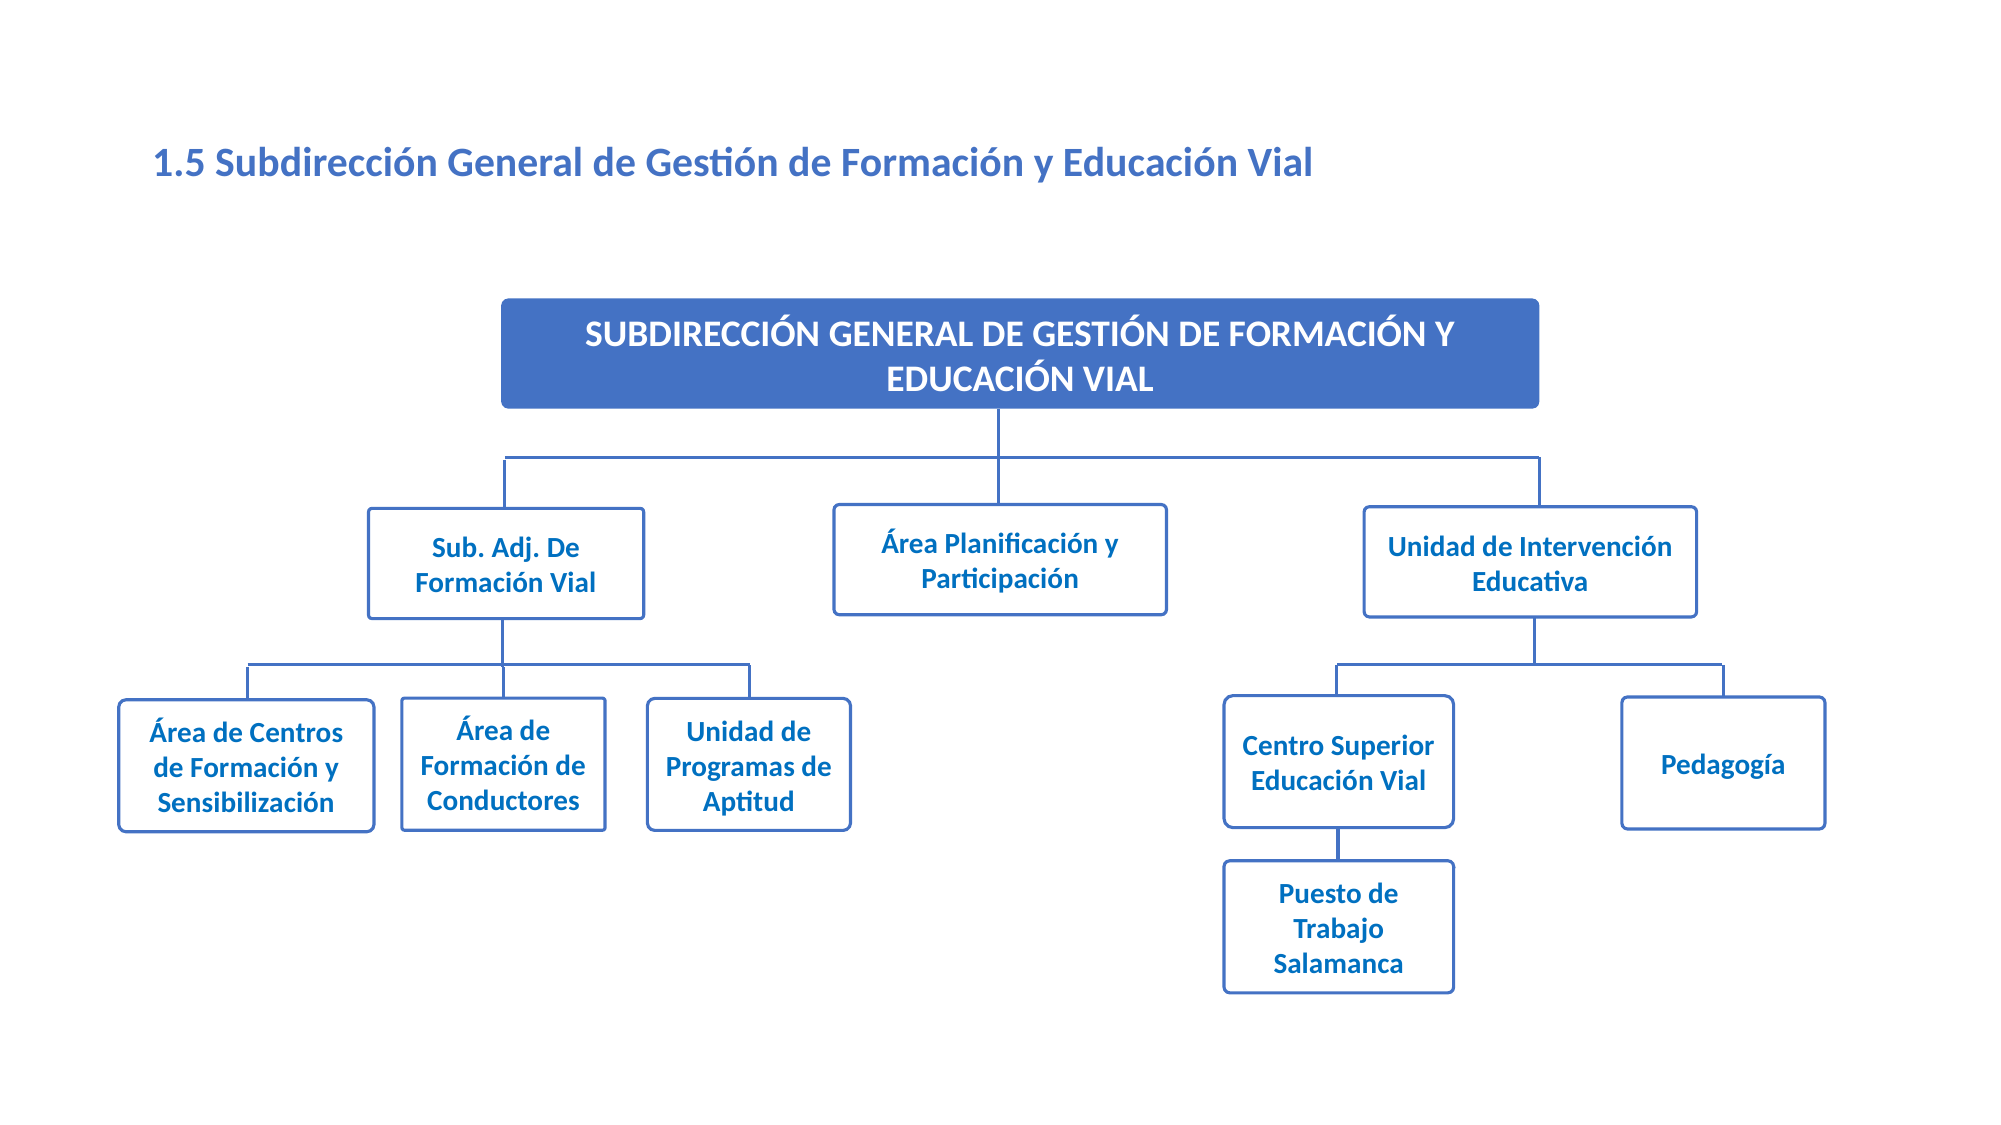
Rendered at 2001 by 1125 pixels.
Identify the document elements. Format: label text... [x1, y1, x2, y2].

text_box Sub. Adj. De Formación Vial [368, 508, 644, 619]
text_box Puesto de Trabajo Salamanca [1224, 860, 1454, 993]
text_box Centro Superior Educación Vial [1224, 695, 1454, 828]
text_box Unidad de Programas de Aptitud [647, 698, 851, 831]
text_box Pedagogía [1621, 696, 1825, 830]
text_box Área Planificación y Participación [833, 504, 1167, 615]
text_box Área de Formación de Conductores [401, 698, 606, 831]
text_box 1.5 Subdirección General de Gestión de Formación y Educación Vial [137, 127, 1337, 194]
text_box Unidad de Intervención Educativa [1364, 506, 1697, 617]
text_box Área de Centros de Formación y Sensibilización [118, 699, 374, 832]
text_box SUBDIRECCIÓN GENERAL DE GESTIÓN DE FORMACIÓN Y EDUCACIÓN VIAL [501, 298, 1540, 409]
